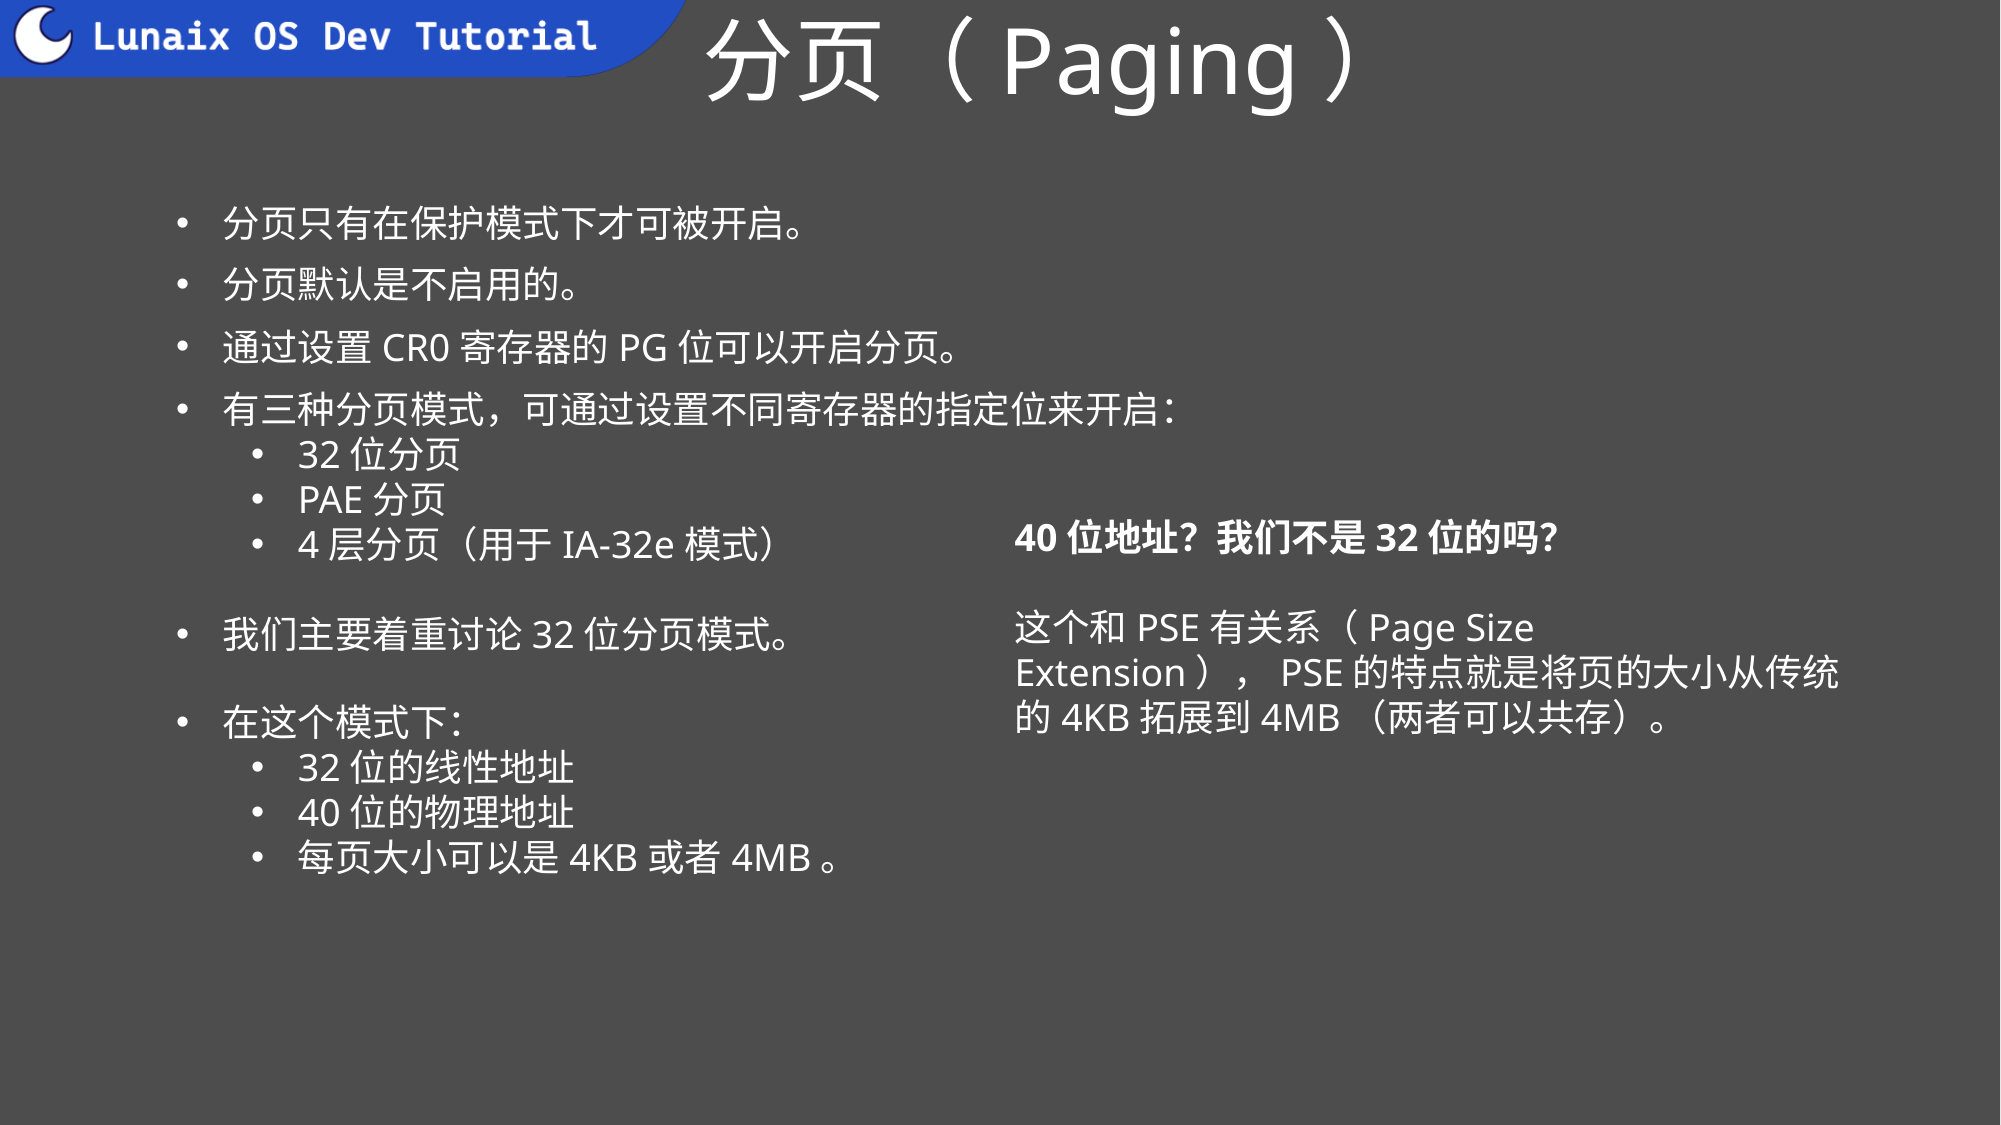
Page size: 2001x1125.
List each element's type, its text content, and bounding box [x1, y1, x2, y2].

text_box 在这个模式下： 32位的线性地址 40位的物理地址 每页大小可以是4KB或者4MB。 [161, 691, 1181, 887]
text_box 我们主要着重讨论32位分页模式。 [161, 603, 999, 664]
text_box 分页只有在保护模式下才可被开启。 [161, 192, 1182, 253]
text_box 有三种分页模式，可通过设置不同寄存器的指定位来开启： 32位分页 PAE分页 4层分页（用于IA-32e模式） [161, 379, 1226, 574]
text_box 分页默认是不启用的。 [161, 253, 1182, 313]
title 分页（Paging） [687, 0, 1839, 130]
text_box 40位地址？我们不是32位的吗？ 这个和PSE有关系（Page Size Extension），PSE的特点就是将页的大小从传统的4KB拓展到4MB（两者可以共存）。 [999, 506, 1859, 837]
text_box 通过设置CR0寄存器的PG位可以开启分页。 [161, 316, 1182, 376]
picture [0, 0, 2001, 1125]
